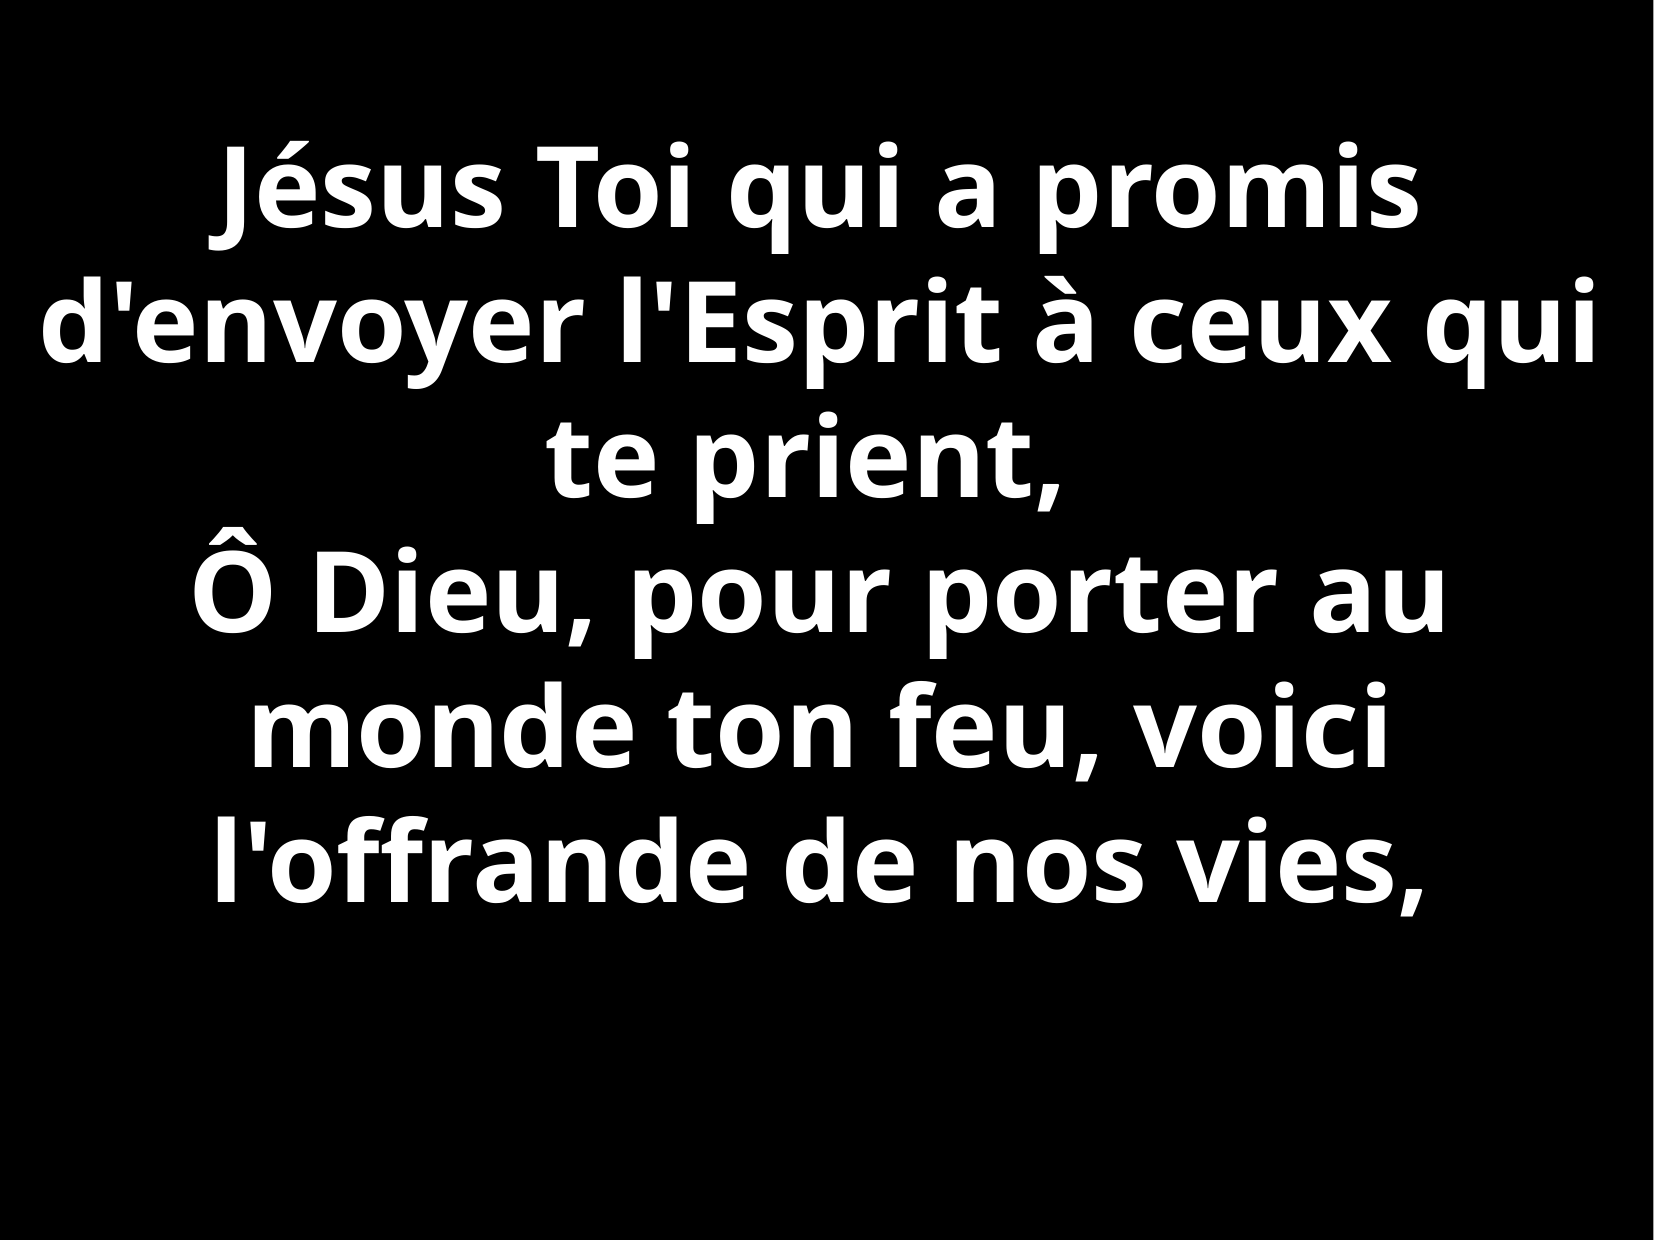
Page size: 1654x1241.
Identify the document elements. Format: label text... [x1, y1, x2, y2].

title Jésus Toi qui a promis d'envoyer l'Esprit à ceux qui te prient, Ô Dieu, pour porter au monde ton feu, voici l'offrande de nos vies, [12, 143, 1628, 1241]
